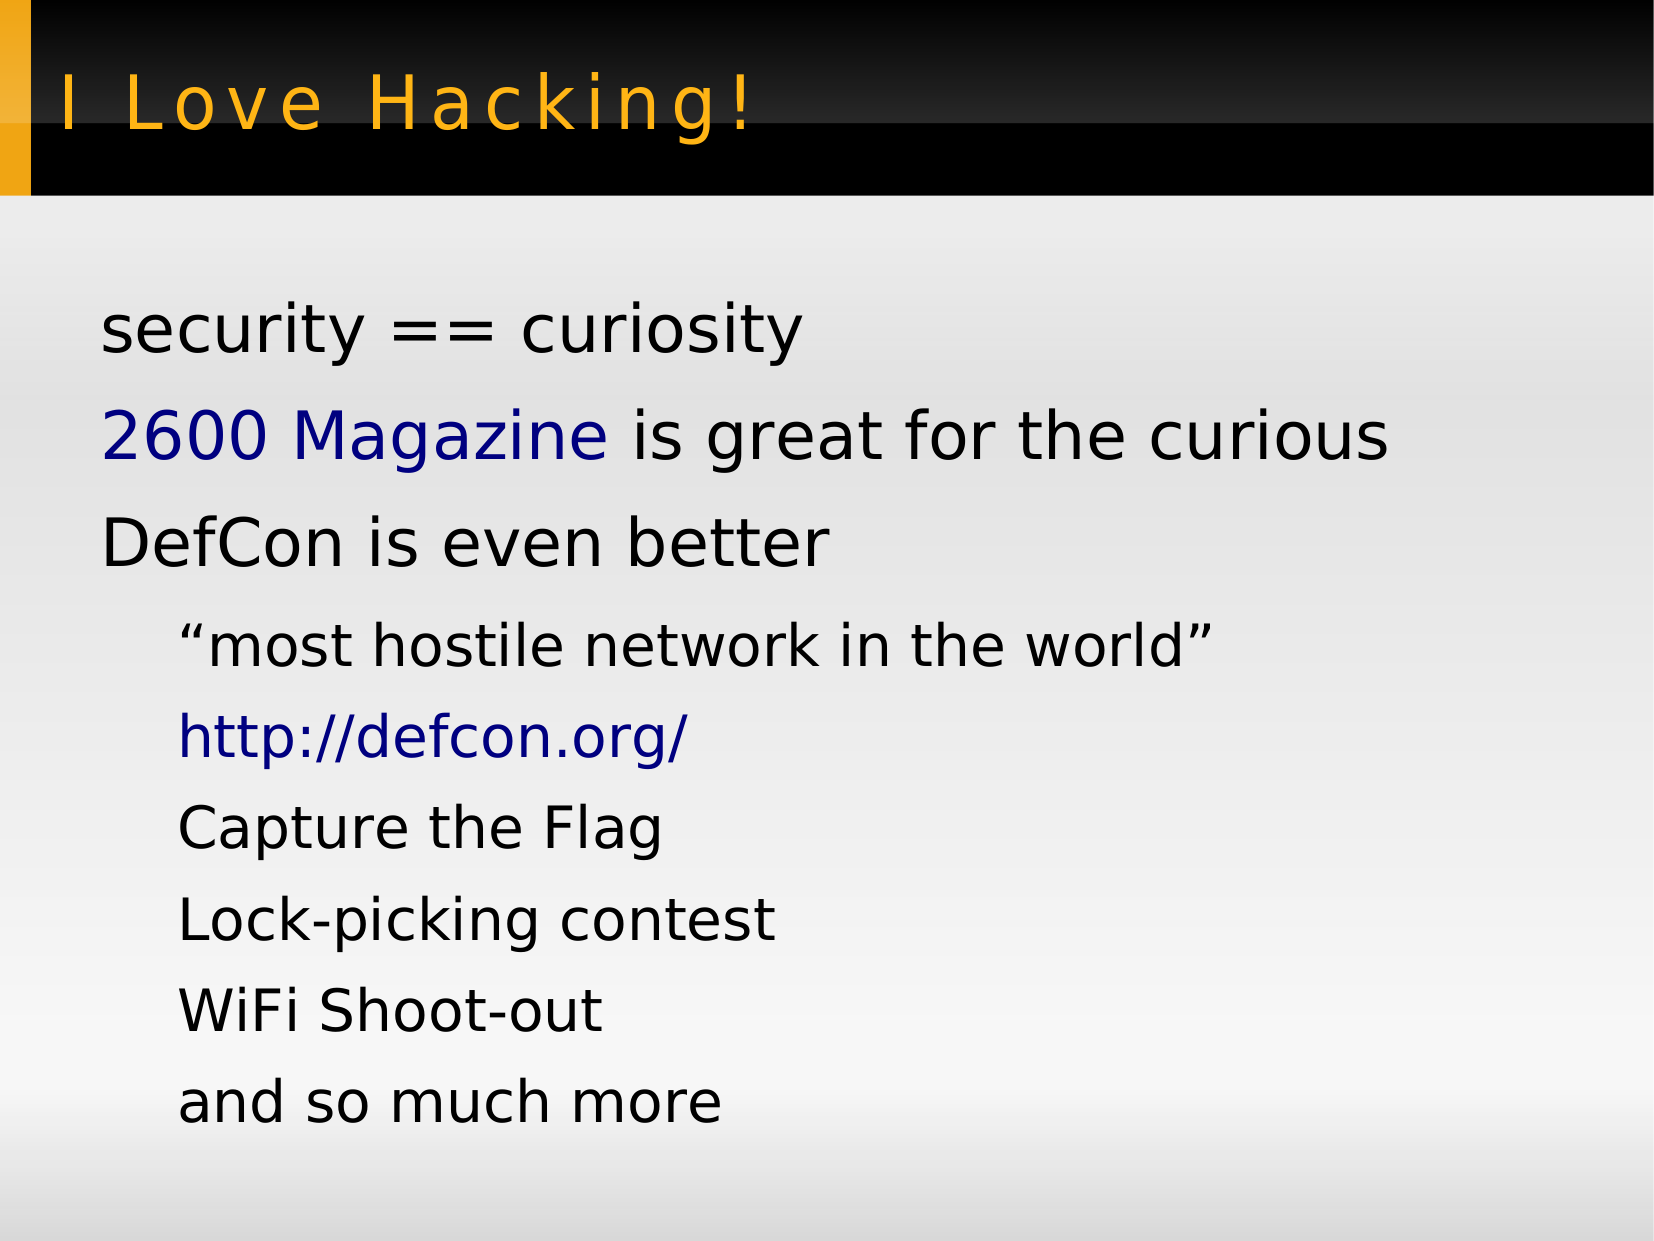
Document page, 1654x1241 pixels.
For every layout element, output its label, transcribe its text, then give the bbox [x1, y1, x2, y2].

picture [0, 0, 1654, 1241]
title I Love Hacking! [59, 29, 1270, 178]
list security == curiosity 2600 Magazine is great for the curious DefCon is even better “most hostile network in the world” http://defcon.org/ Capture the Flag Lock-picking contest WiFi Shoot-out and so much more [82, 290, 1571, 1137]
